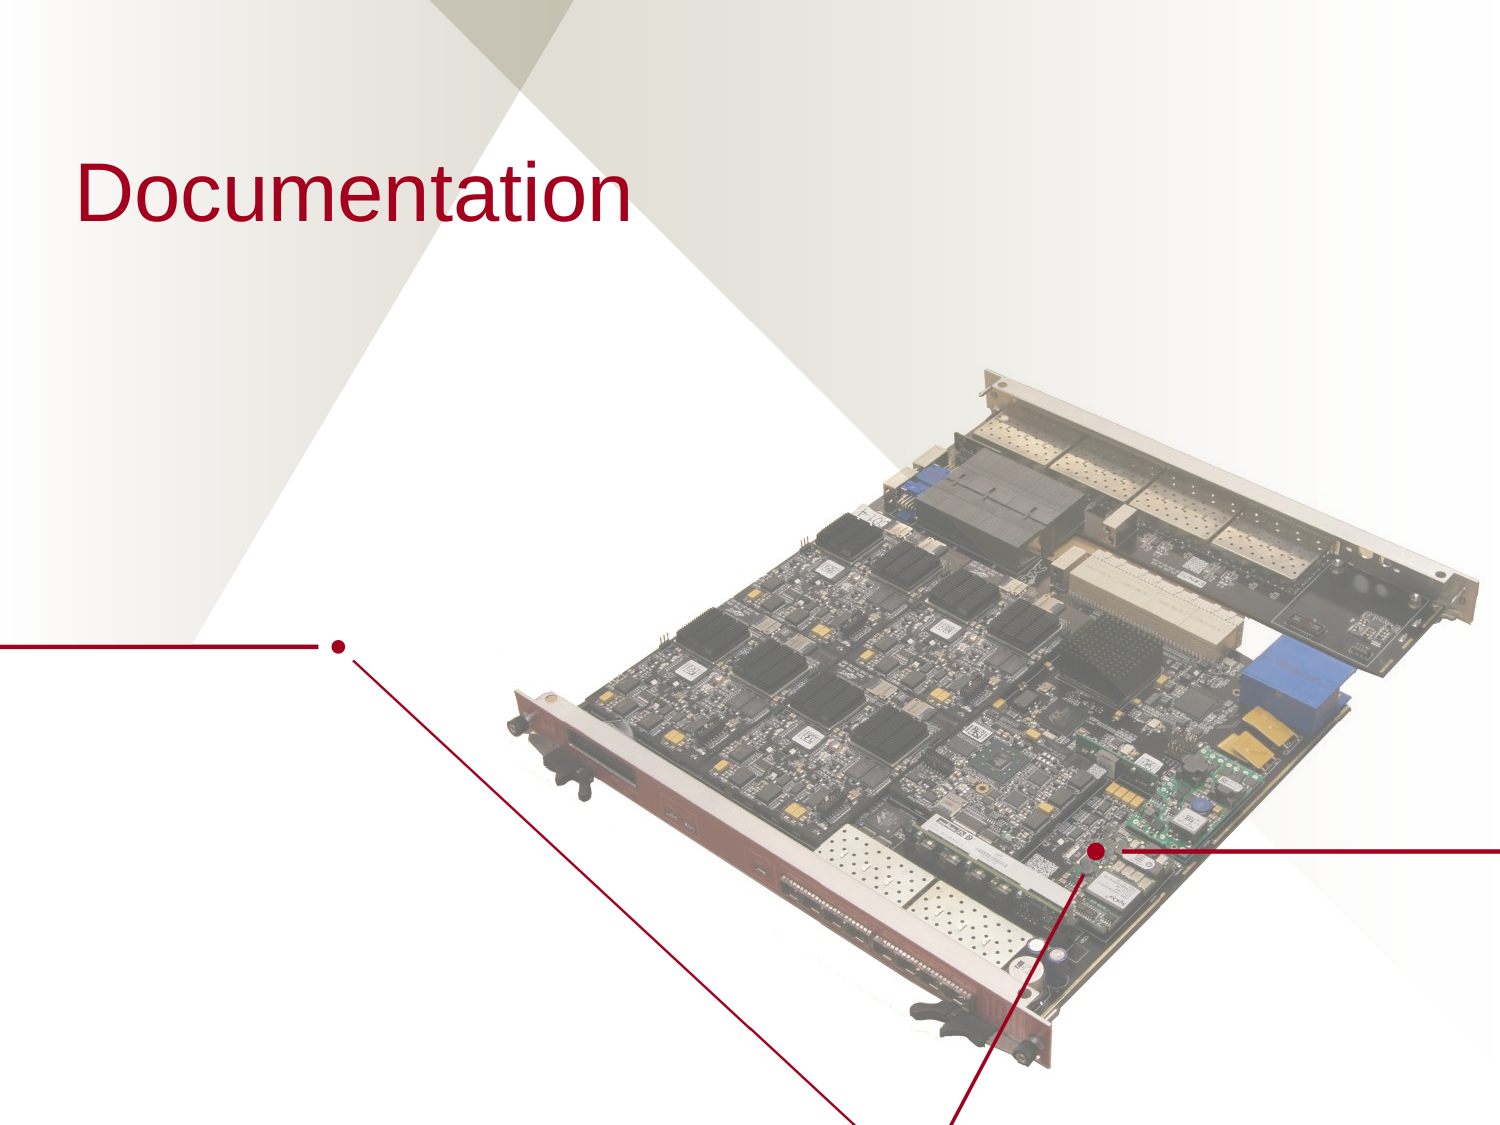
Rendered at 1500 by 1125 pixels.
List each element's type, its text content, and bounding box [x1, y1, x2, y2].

picture [0, 0, 1500, 1125]
title Documentation [74, 50, 1404, 337]
